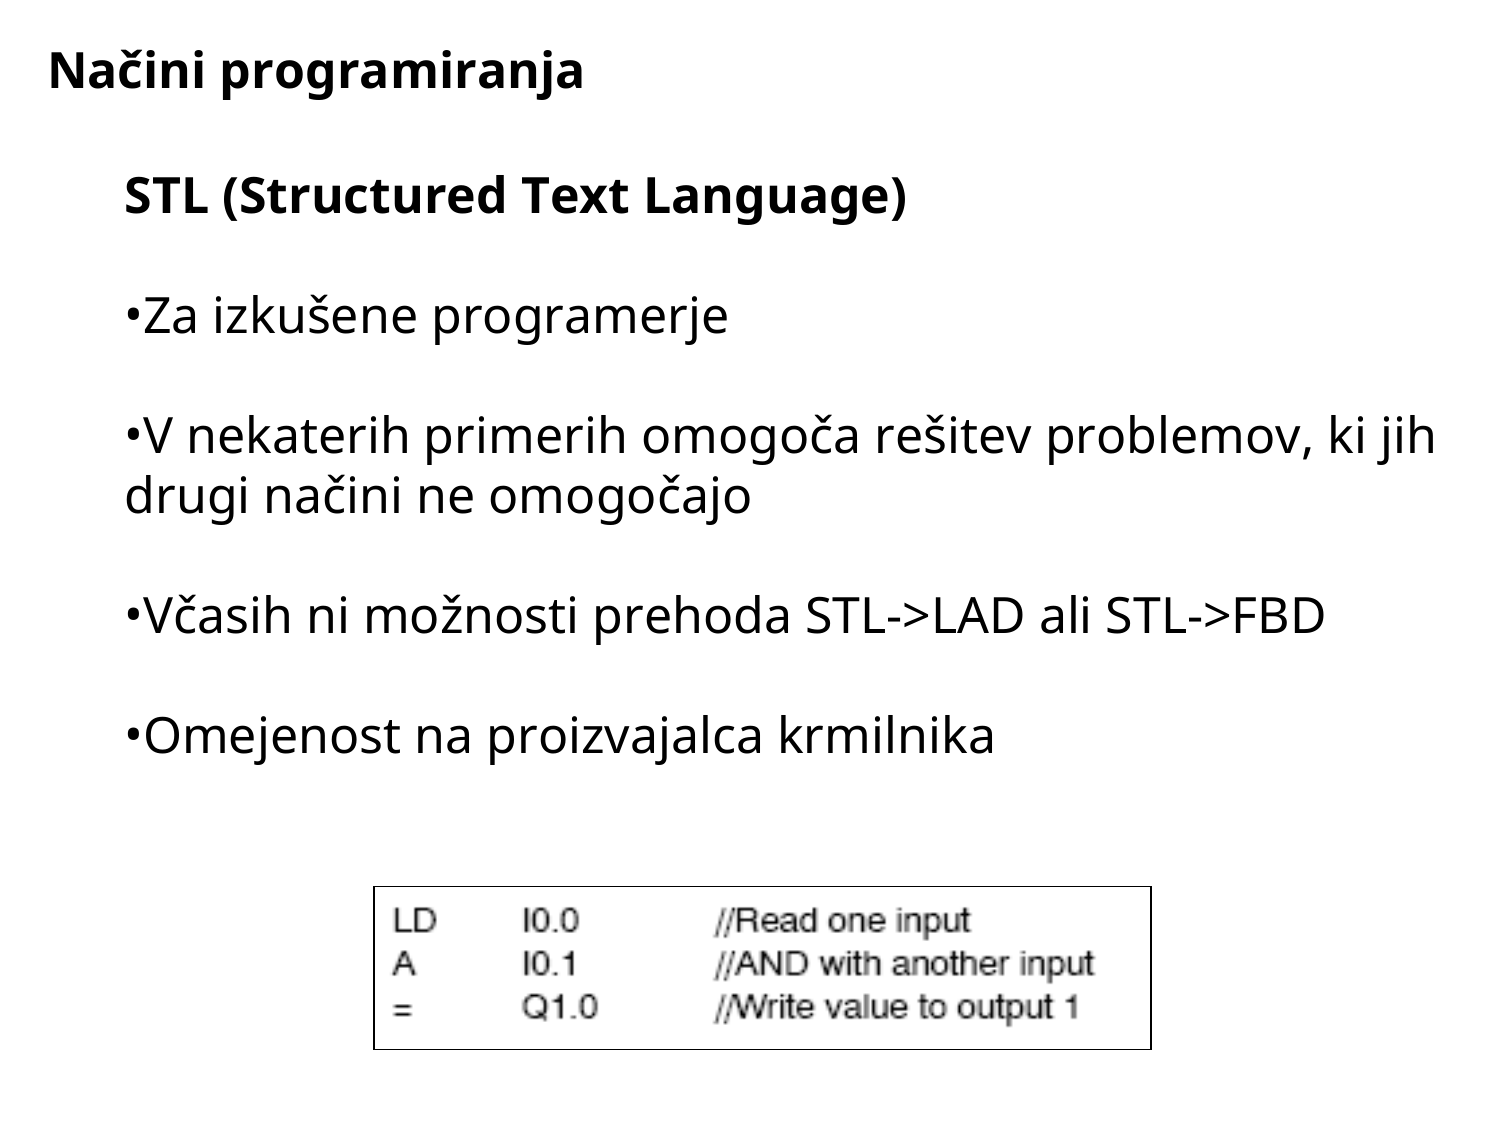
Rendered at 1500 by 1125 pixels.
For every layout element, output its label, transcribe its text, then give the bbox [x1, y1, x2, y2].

picture [375, 887, 1150, 1049]
text_box Načini programiranja [32, 30, 601, 106]
text_box STL (Structured Text Language) Za izkušene programerje V nekaterih primerih omogoča rešitev problemov, ki jih drugi načini ne omogočajo Včasih ni možnosti prehoda STL->LAD ali STL->FBD Omejenost na proizvajalca krmilnika [109, 155, 1463, 771]
